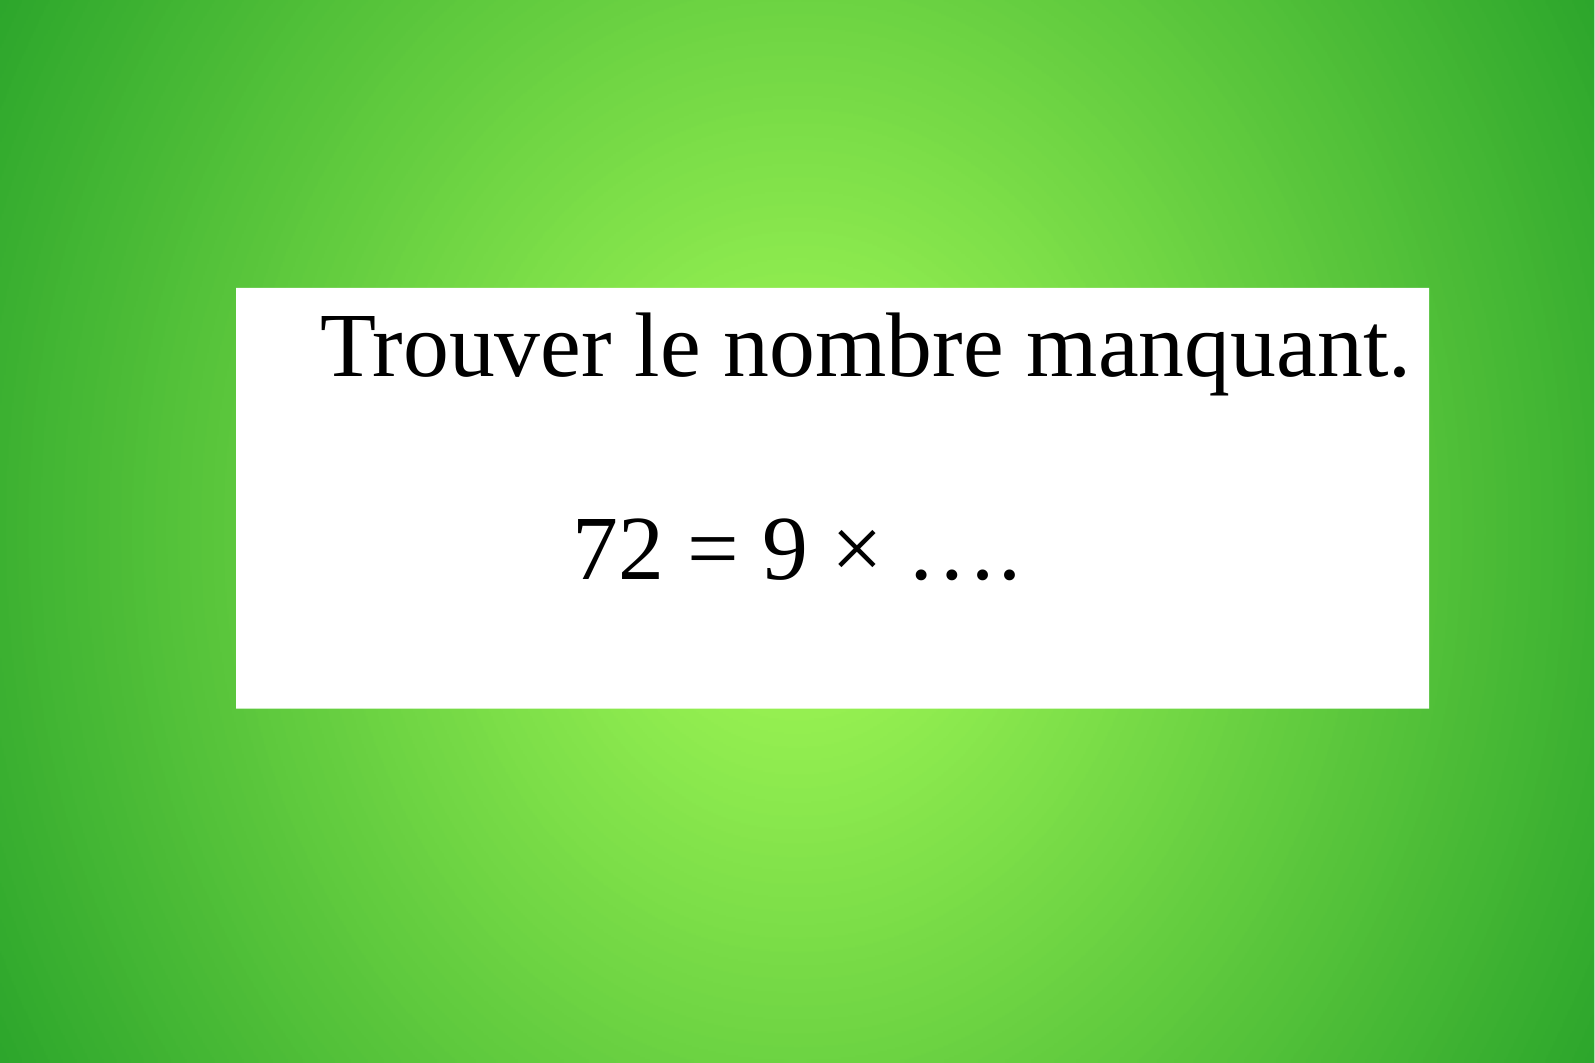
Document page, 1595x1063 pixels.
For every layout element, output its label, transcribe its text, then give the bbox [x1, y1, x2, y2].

text_box Trouver le nombre manquant. 72 = 9 × …. [236, 287, 1430, 709]
picture [0, 0, 1595, 1063]
